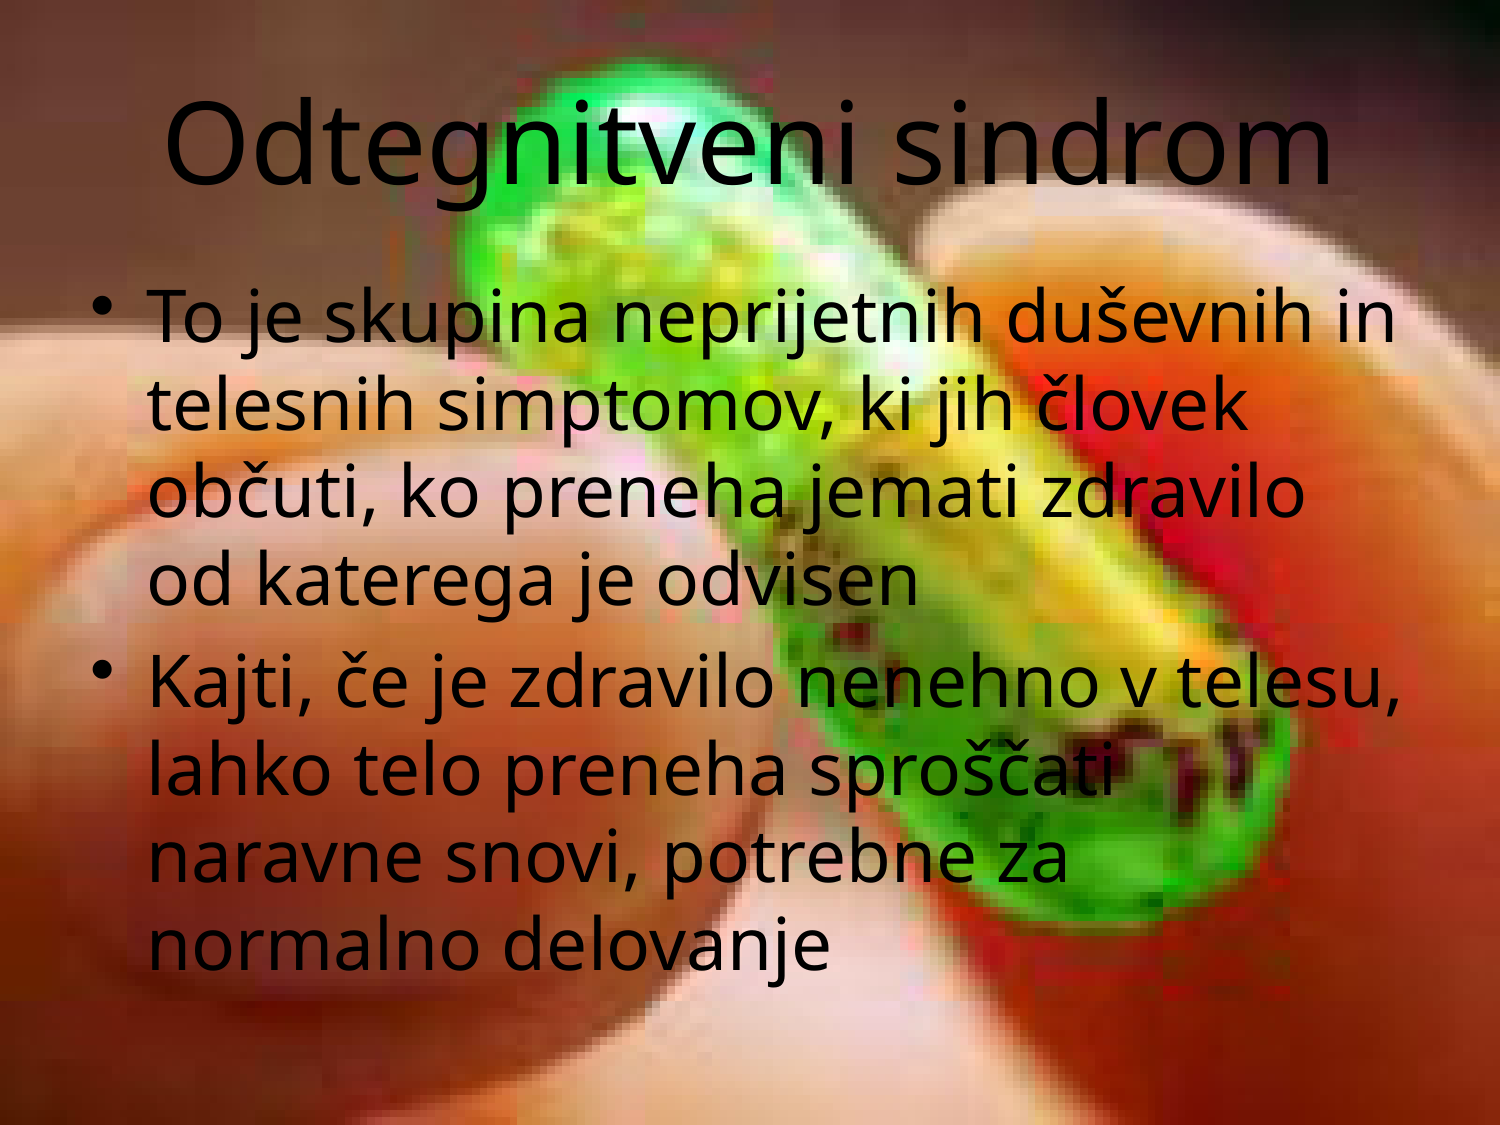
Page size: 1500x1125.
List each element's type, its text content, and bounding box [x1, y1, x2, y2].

picture [0, 0, 1500, 1125]
title Odtegnitveni sindrom [75, 45, 1425, 233]
list To je skupina neprijetnih duševnih in telesnih simptomov, ki jih človek občuti, ko preneha jemati zdravilo od katerega je odvisen Kajti, če je zdravilo nenehno v telesu, lahko telo preneha sproščati naravne snovi, potrebne za normalno delovanje [75, 262, 1425, 1005]
